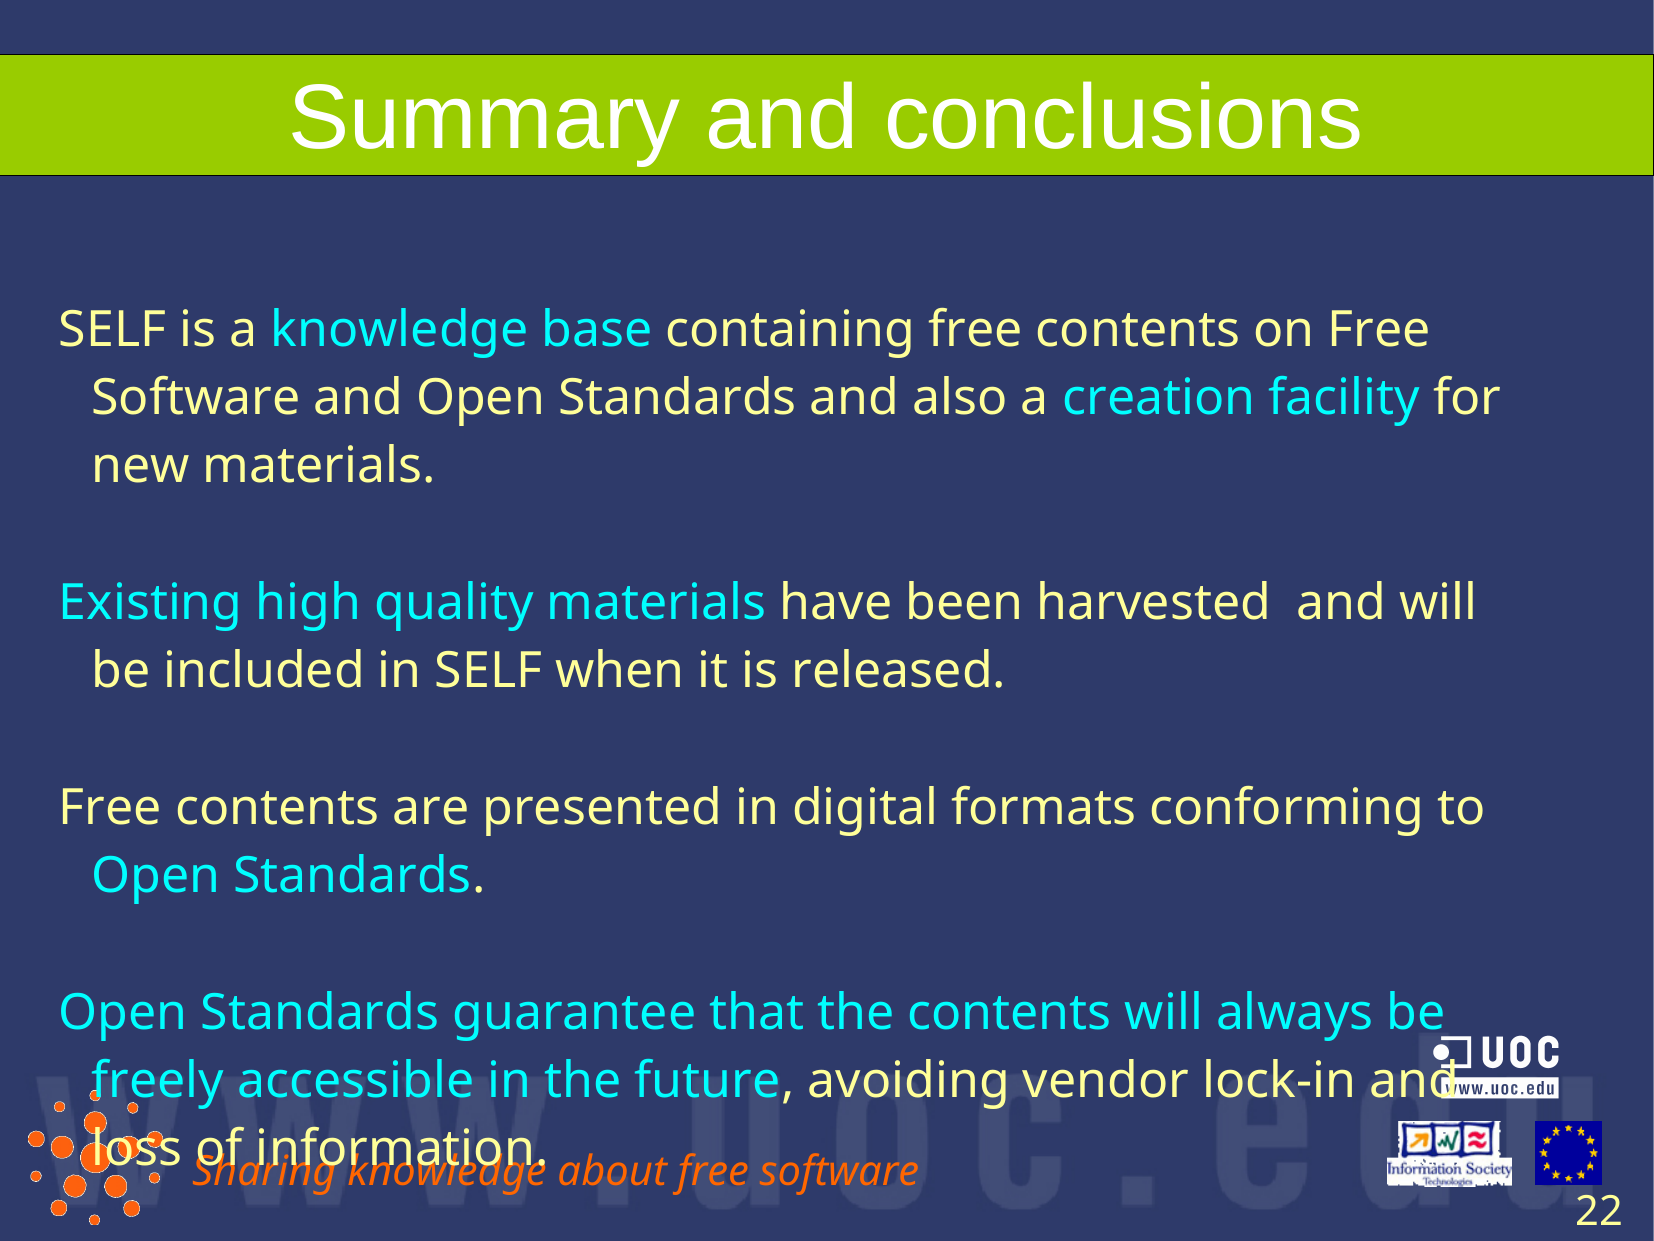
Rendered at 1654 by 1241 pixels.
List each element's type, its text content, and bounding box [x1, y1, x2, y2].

picture [0, 176, 1654, 1241]
title Summary and conclusions [82, 48, 1571, 185]
picture [0, 0, 1654, 54]
text_box SELF is a knowledge base containing free contents on Free Software and Open Standards and also a creation facility for new materials. Existing high quality materials have been harvested and will be included in SELF when it is released. Free contents are presented in digital formats conforming to Open Standards. Open Standards guarantee that the contents will always be freely accessible in the future, avoiding vendor lock-in and loss of information. [59, 292, 1542, 1018]
